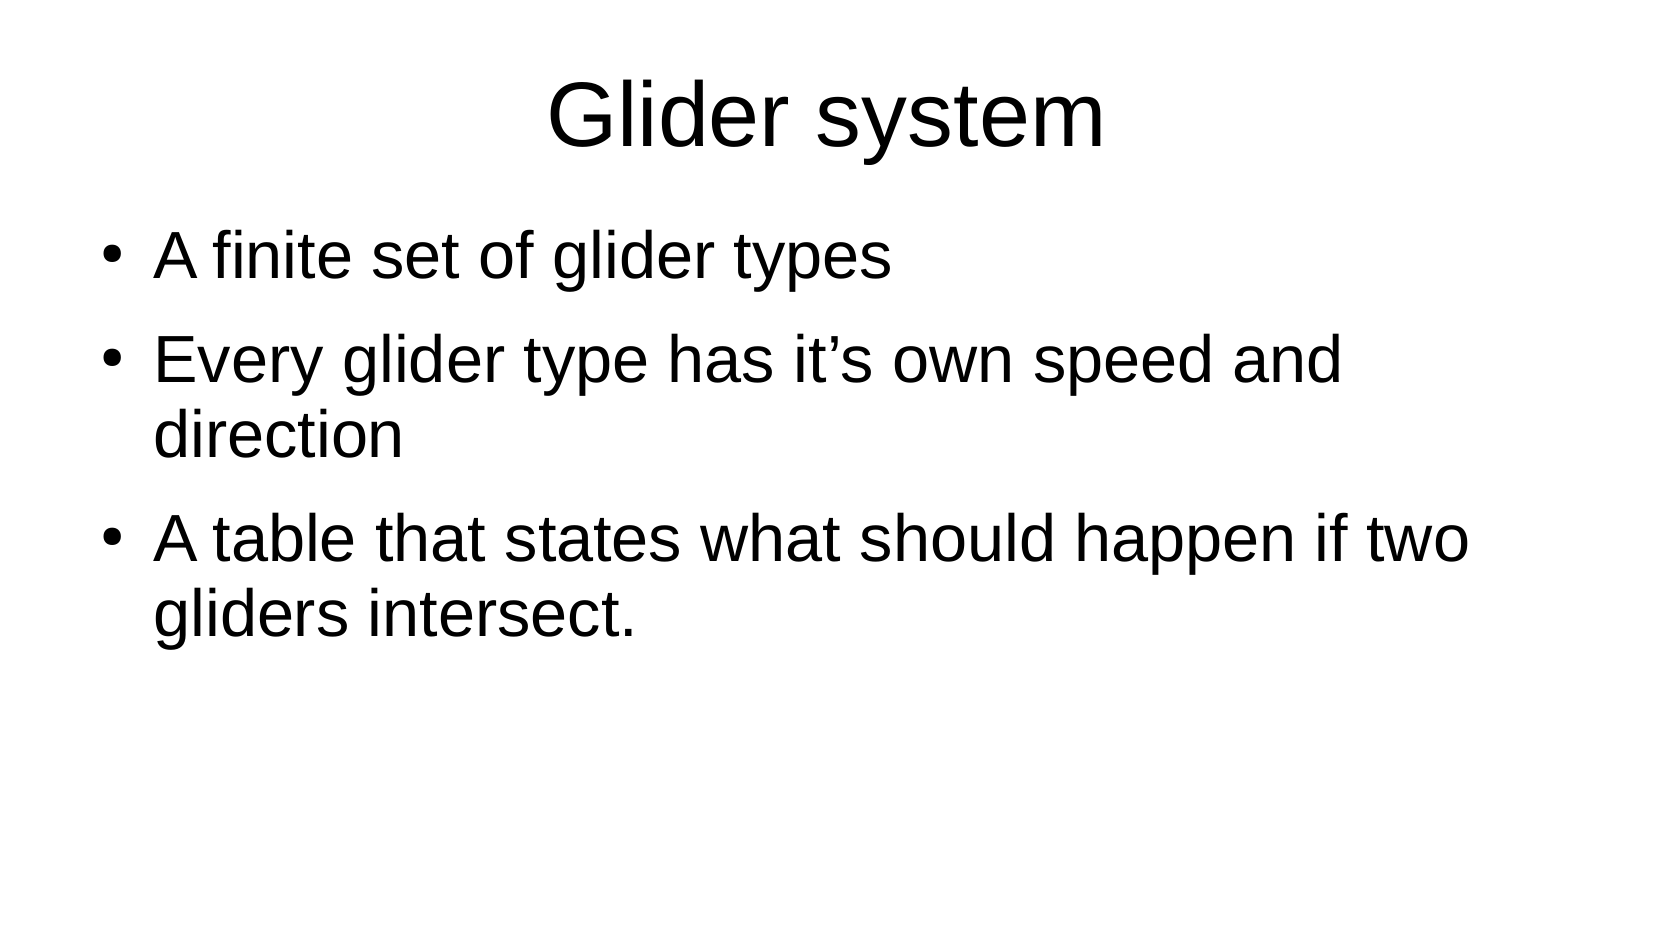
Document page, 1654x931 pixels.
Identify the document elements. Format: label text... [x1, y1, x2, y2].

list A finite set of glider types Every glider type has it’s own speed and direction A table that states what should happen if two gliders intersect. [82, 217, 1571, 758]
title Glider system [82, 37, 1571, 193]
